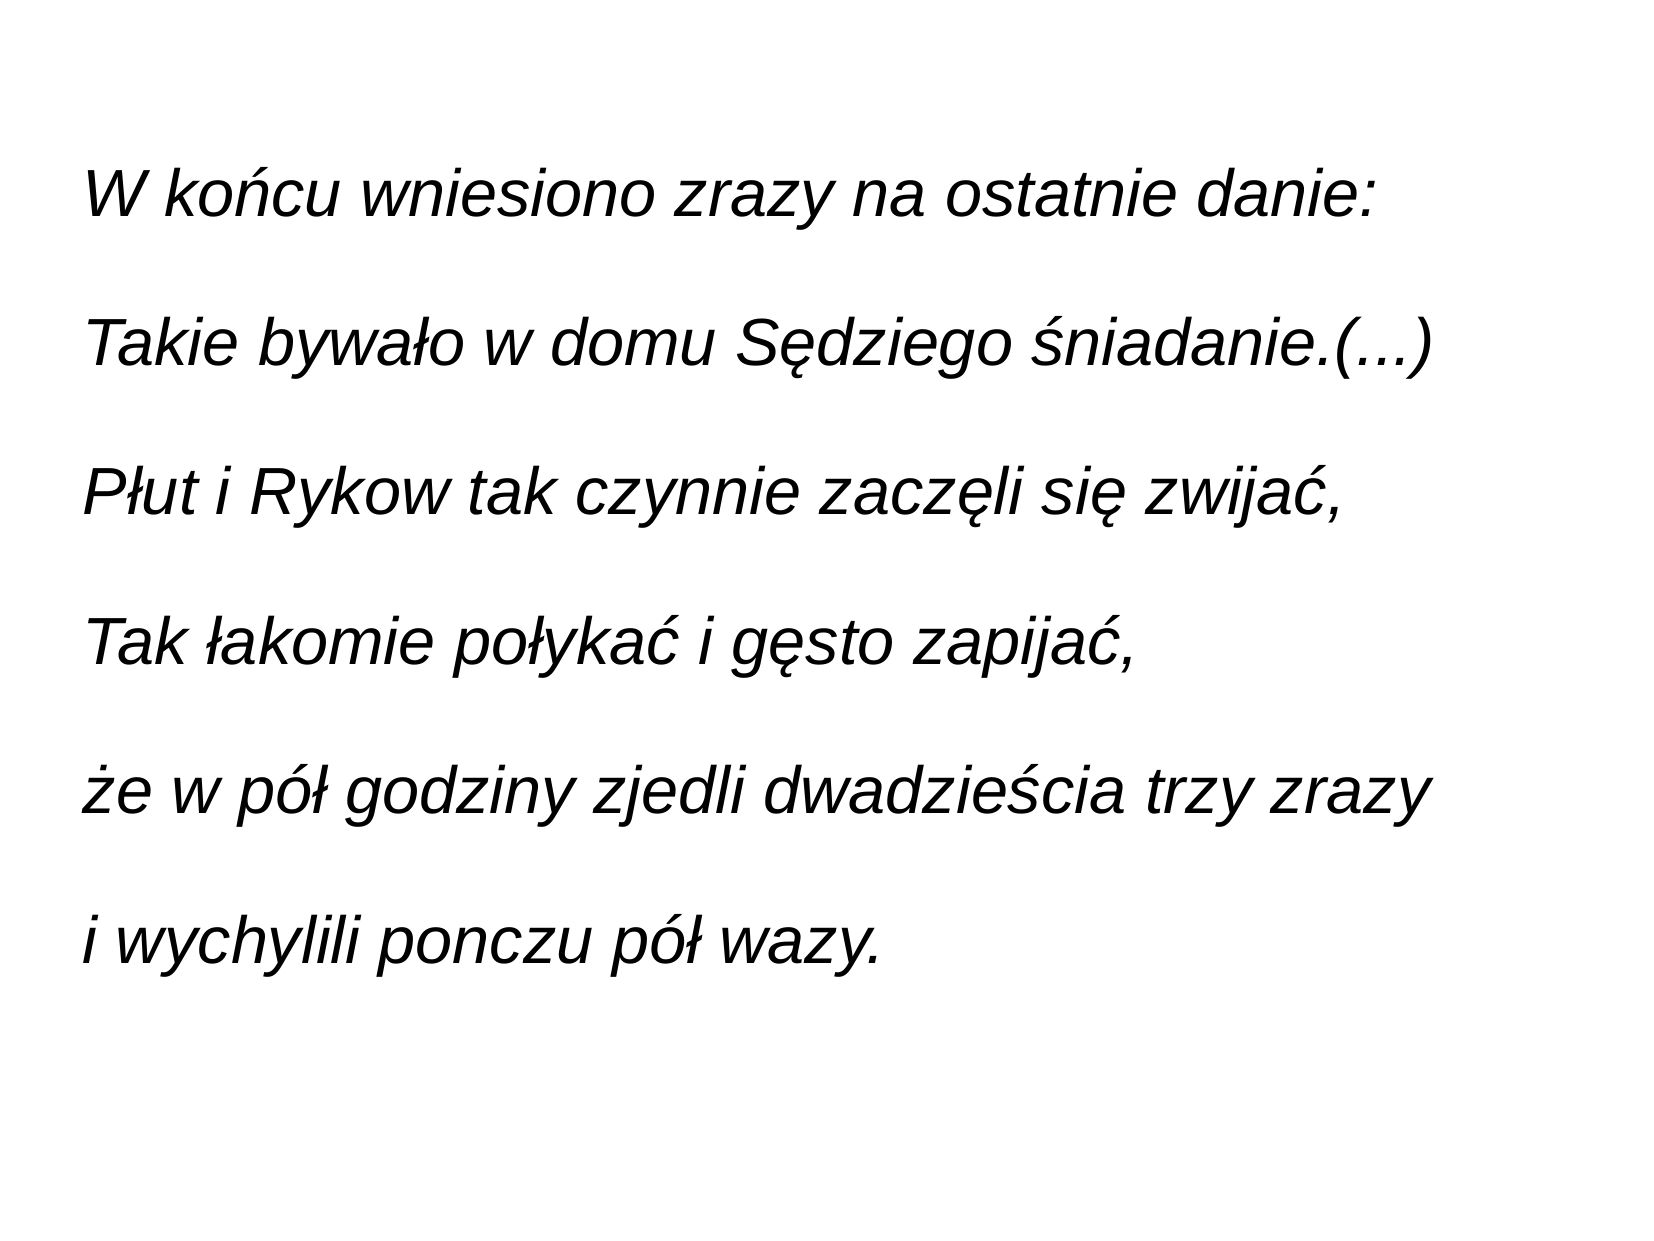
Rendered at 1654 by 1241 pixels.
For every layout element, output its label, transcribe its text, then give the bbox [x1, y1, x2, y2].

subtitle W końcu wniesiono zrazy na ostatnie danie: Takie bywało w domu Sędziego śniadanie.(...) Płut i Rykow tak czynnie zaczęli się zwijać, Tak łakomie połykać i gęsto zapijać, że w pół godziny zjedli dwadzieścia trzy zrazy i wychylili ponczu pół wazy. [82, 69, 1548, 1016]
